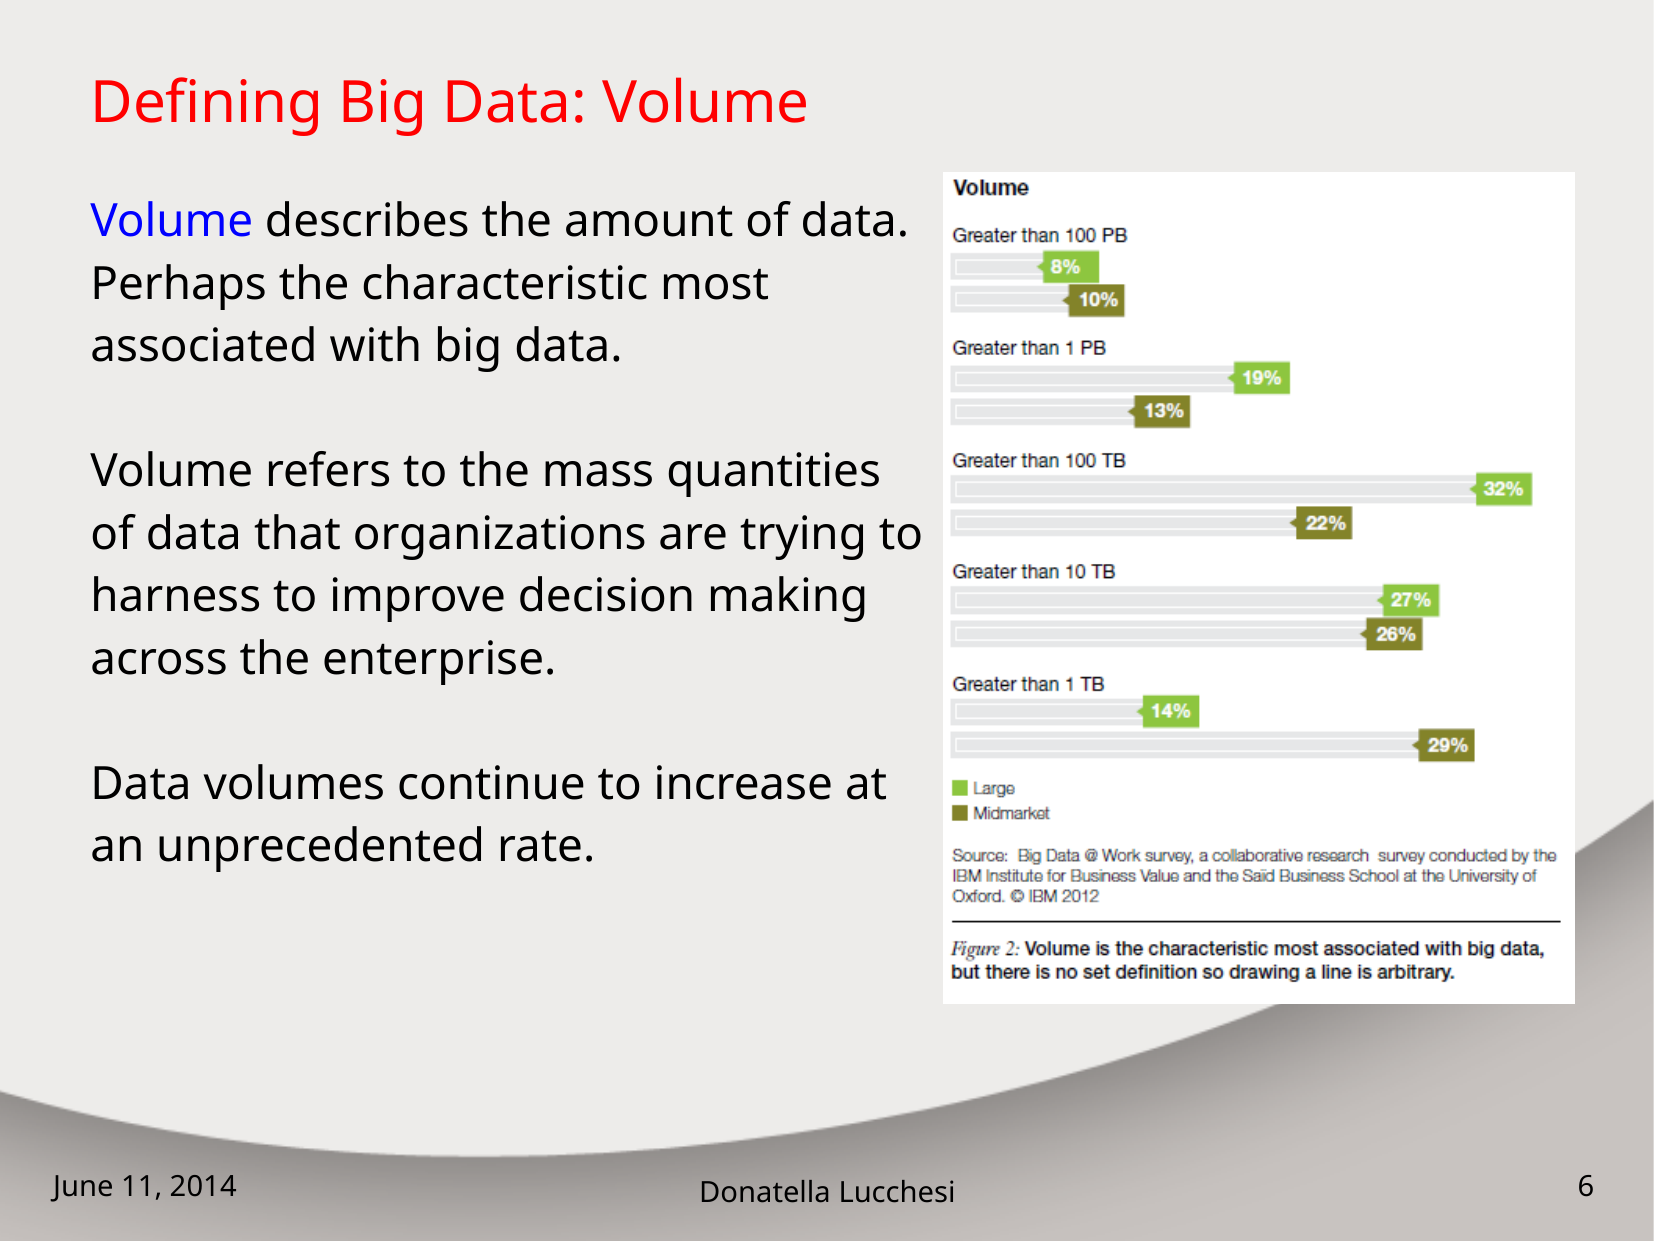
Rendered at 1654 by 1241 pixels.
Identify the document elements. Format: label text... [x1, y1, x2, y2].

picture [0, 0, 1654, 1241]
text_box Defining Big Data: Volume [75, 53, 826, 150]
text_box Volume describes the amount of data. Perhaps the characteristic most associated with big data. Volume refers to the mass quantities of data that organizations are trying to harness to improve decision making across the enterprise. Data volumes continue to increase at an unprecedented rate. [75, 180, 943, 961]
